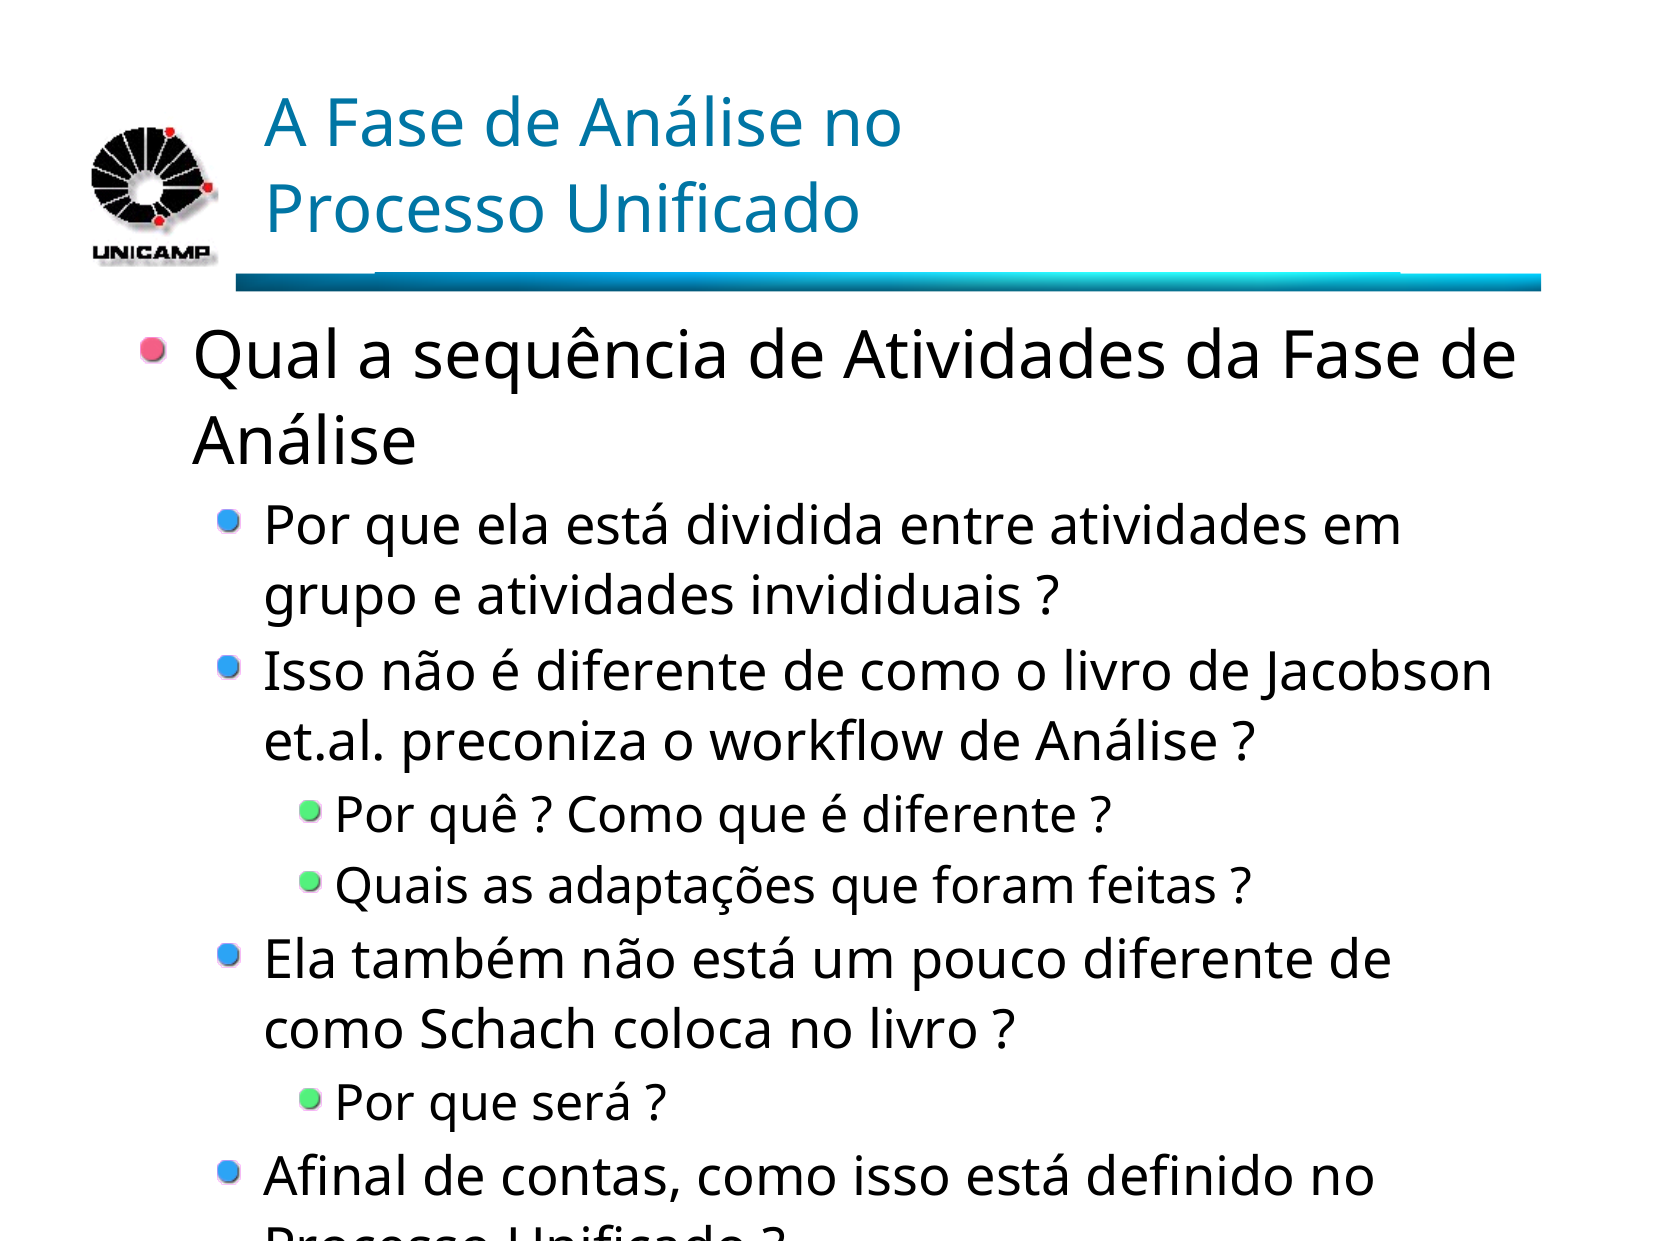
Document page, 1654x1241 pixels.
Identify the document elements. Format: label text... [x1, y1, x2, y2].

picture [125, 272, 1654, 295]
list Qual a sequência de Atividades da Fase de Análise Por que ela está dividida entre atividades em grupo e atividades invididuais ? Isso não é diferente de como o livro de Jacobson et.al. preconiza o workflow de Análise ? Por quê ? Como que é diferente ? Quais as adaptações que foram feitas ? Ela também não está um pouco diferente de como Schach coloca no livro ? Por que será ? Afinal de contas, como isso está definido no Processo Unificado ? [121, 309, 1534, 1178]
title A Fase de Análise no Processo Unificado [264, 57, 1534, 250]
picture [216, 1178, 242, 1186]
